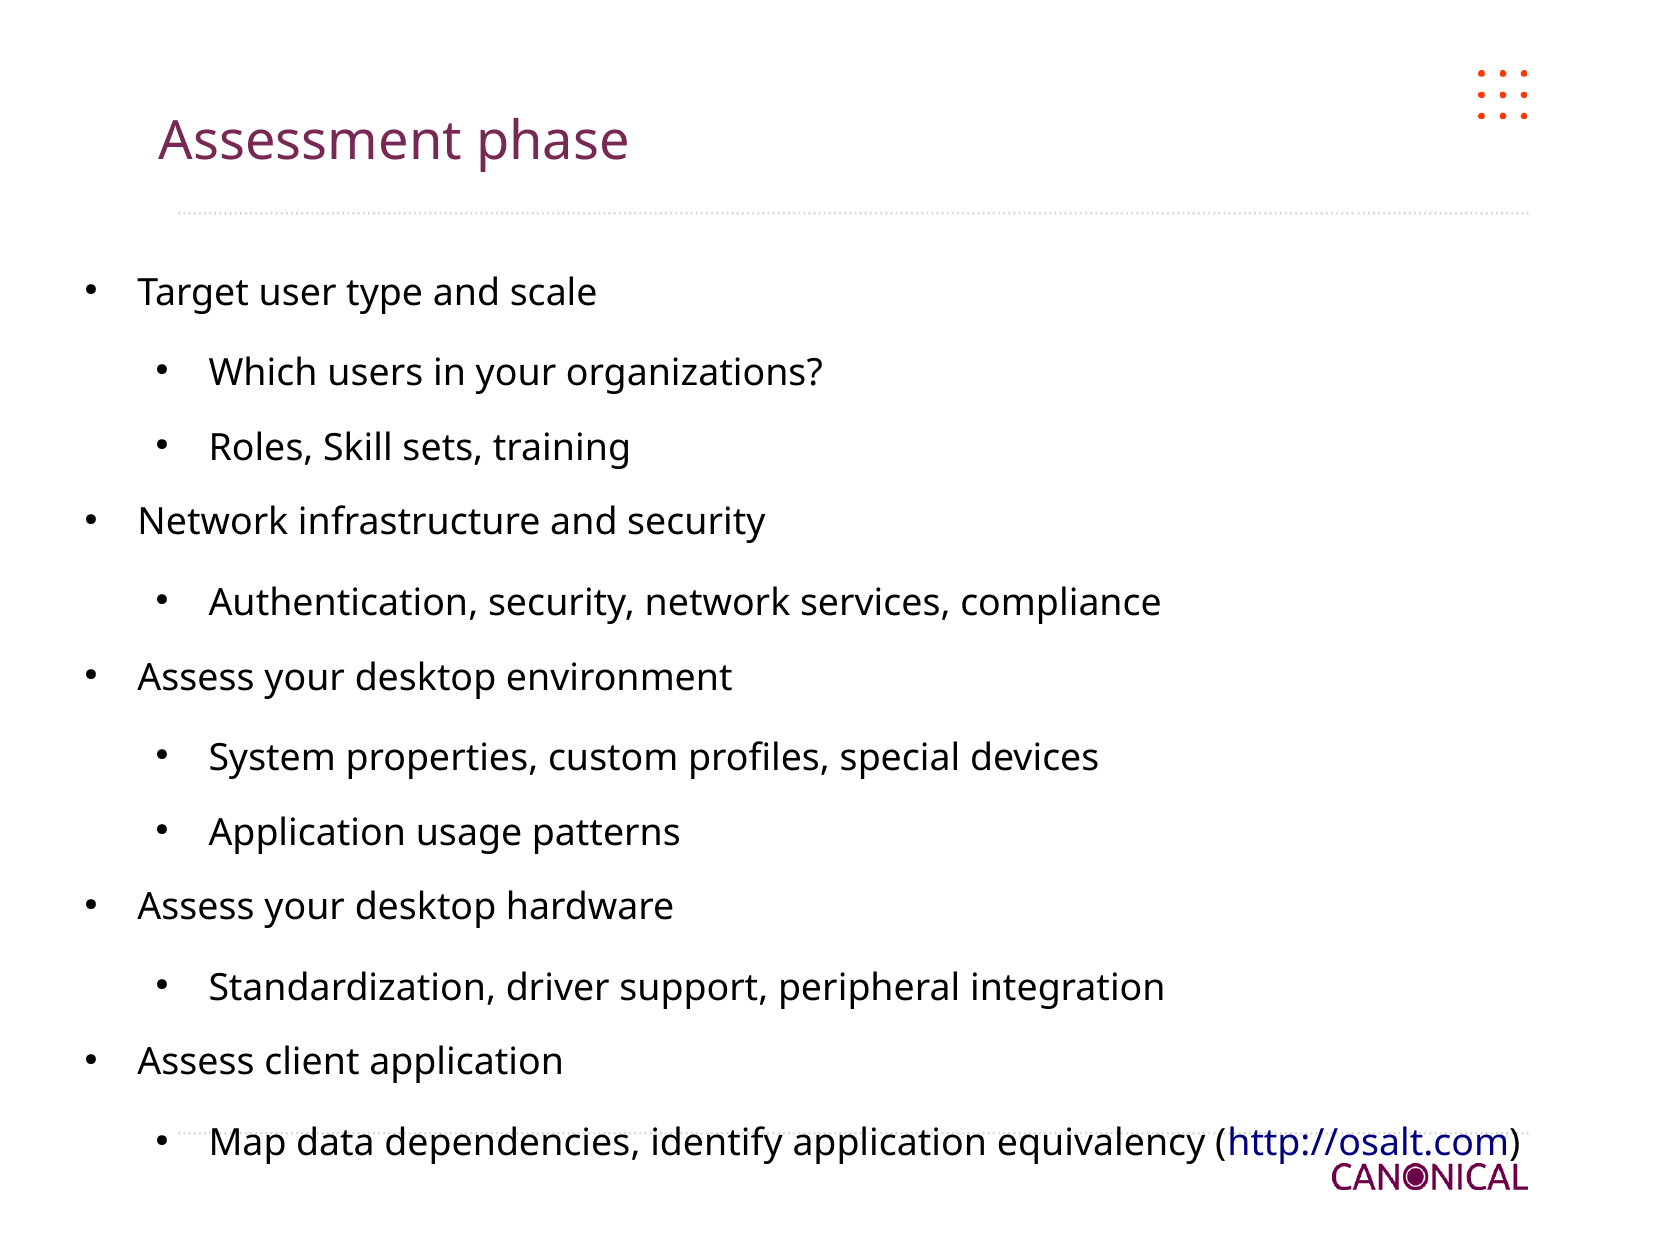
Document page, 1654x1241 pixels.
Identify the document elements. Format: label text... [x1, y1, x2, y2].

picture [1120, 1129, 1221, 1136]
list Target user type and scale Which users in your organizations? Roles, Skill sets, training Network infrastructure and security Authentication, security, network services, compliance Assess your desktop environment System properties, custom profiles, special devices Application usage patterns Assess your desktop hardware Standardization, driver support, peripheral integration Assess client application Map data dependencies, identify application equivalency (http://osalt.com) [66, 264, 1654, 1069]
picture [516, 1129, 676, 1136]
picture [757, 1129, 862, 1136]
picture [1233, 1129, 1320, 1136]
picture [177, 209, 1532, 216]
picture [177, 1129, 212, 1136]
picture [1335, 1129, 1403, 1136]
picture [1321, 1129, 1334, 1136]
picture [217, 1129, 233, 1136]
picture [1406, 1129, 1514, 1136]
picture [404, 1129, 513, 1136]
picture [316, 1129, 401, 1136]
picture [1514, 1129, 1532, 1136]
picture [865, 1129, 1117, 1136]
picture [679, 1129, 755, 1136]
picture [1332, 1163, 1528, 1190]
picture [1221, 1129, 1230, 1136]
picture [1478, 70, 1527, 119]
picture [238, 1129, 313, 1136]
text_box Assessment phase [144, 94, 1069, 171]
